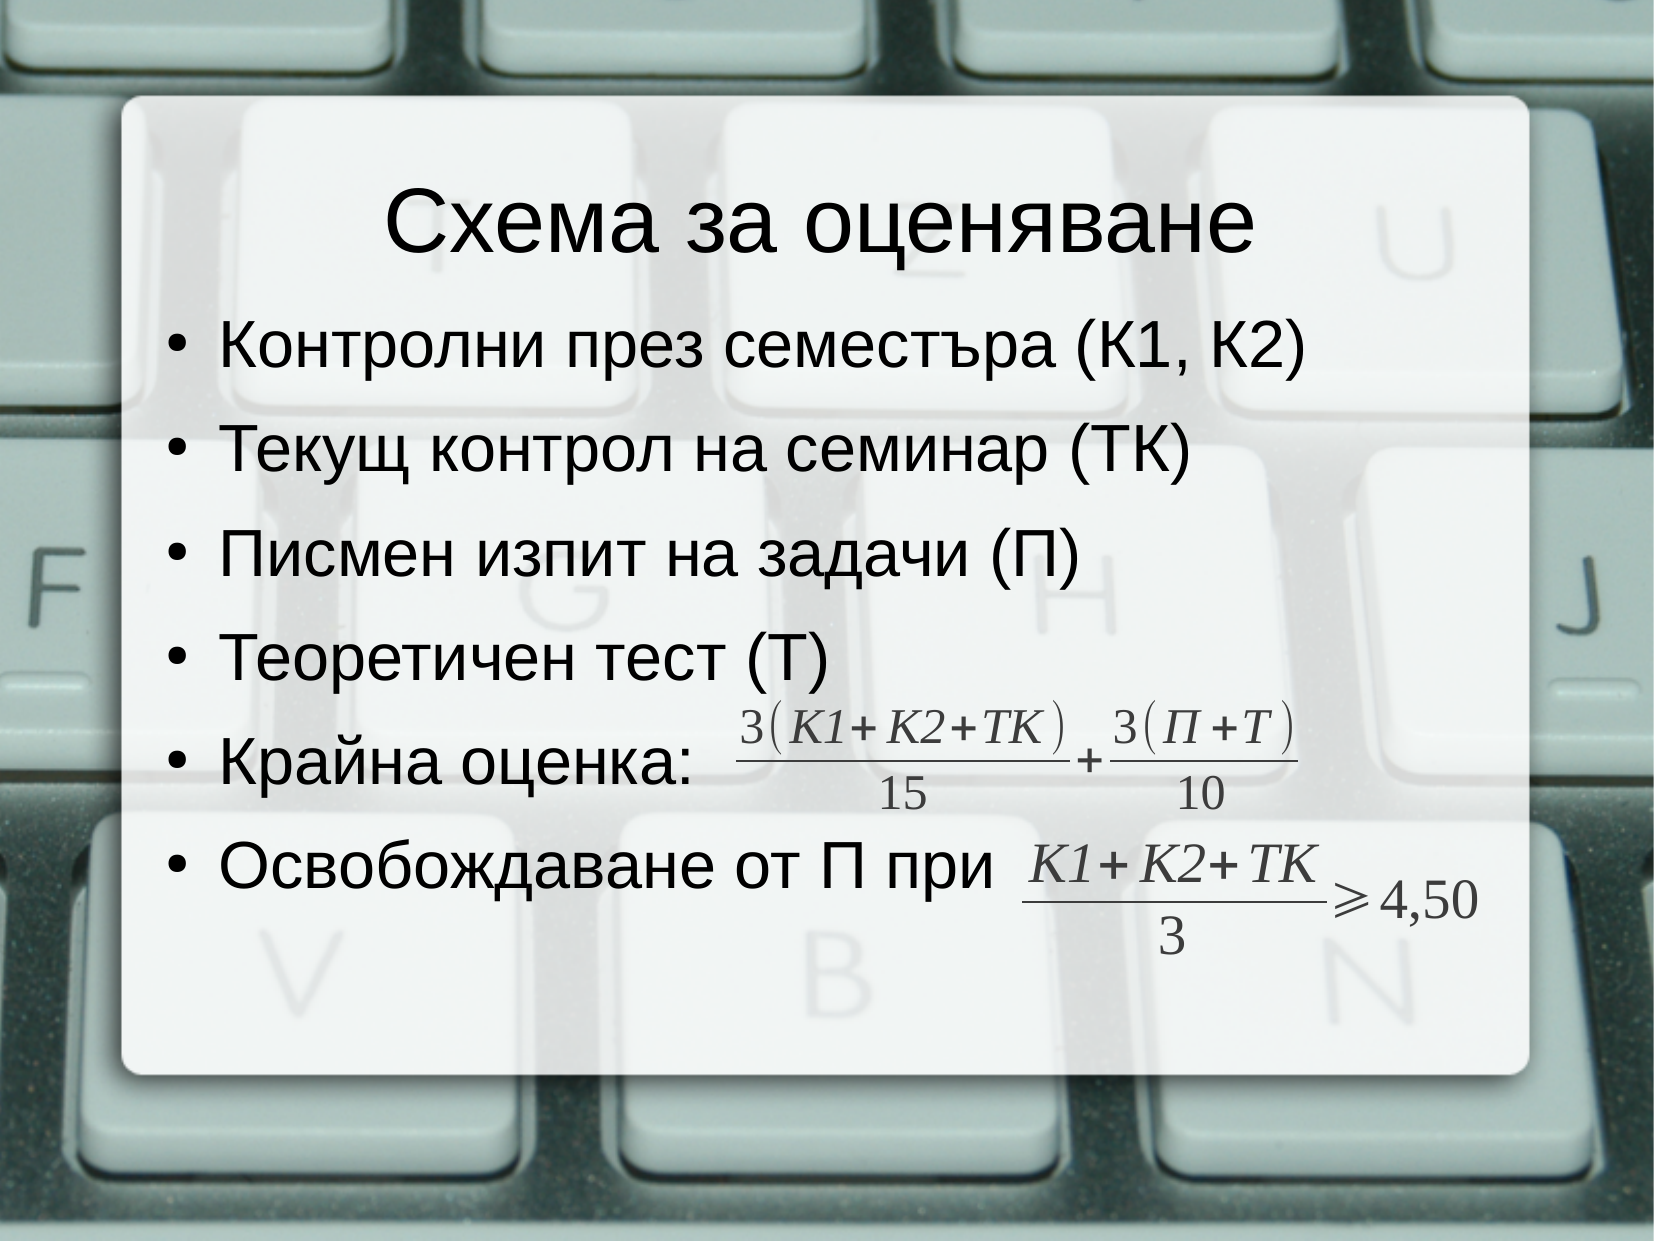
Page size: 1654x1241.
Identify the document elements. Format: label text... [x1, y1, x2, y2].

chart [1003, 832, 1495, 969]
title Схема за оценяване [135, 117, 1506, 325]
picture [0, 0, 1654, 1241]
chart [720, 696, 1312, 821]
list Контролни през семестъра (К1, К2) Текущ контрол на семинар (ТК) Писмен изпит на задачи (П) Теоретичен тест (Т) Крайна оценка: Освобождаване от П при [147, 325, 1506, 1027]
